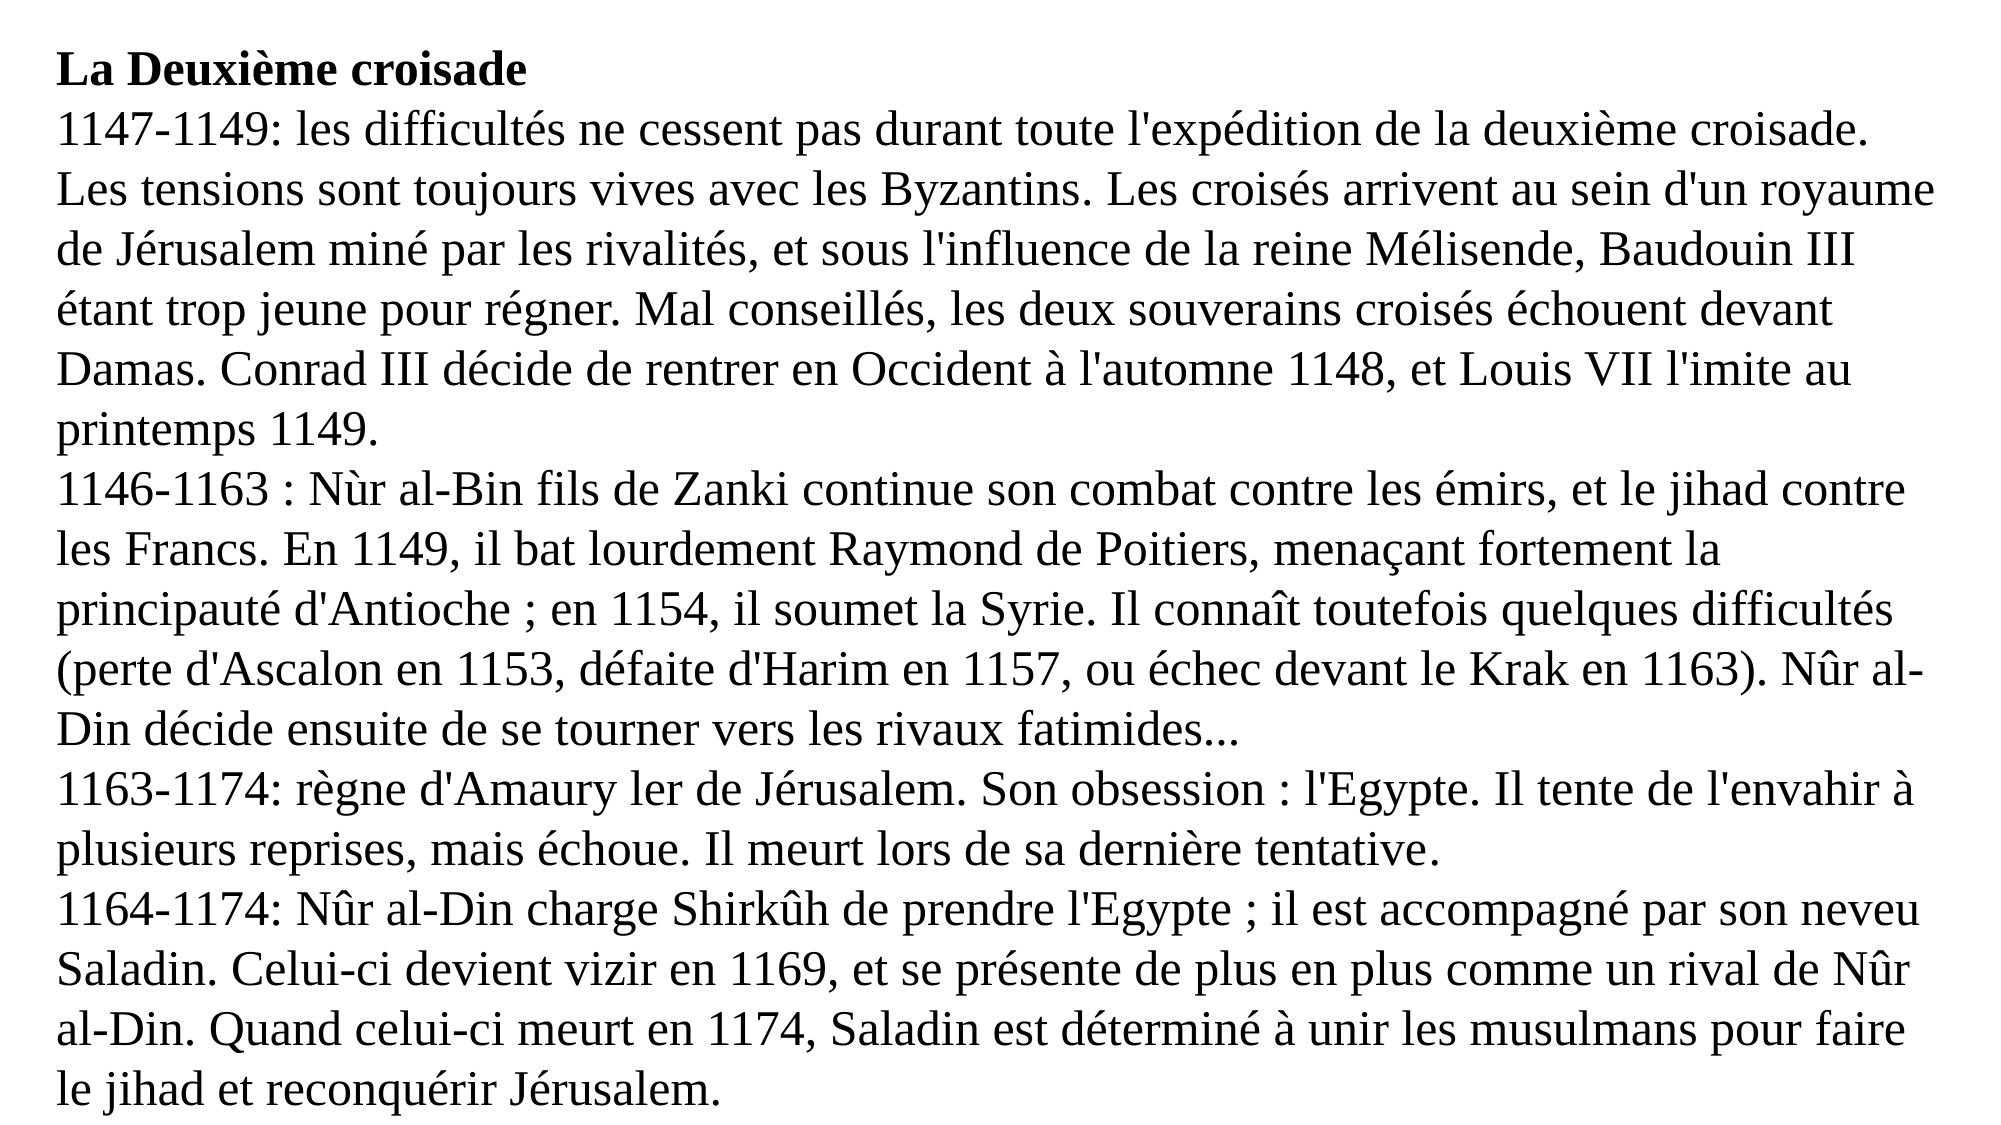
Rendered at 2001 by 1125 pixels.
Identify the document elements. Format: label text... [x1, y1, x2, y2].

text_box La Deuxième croisade 1147-1149: les difficultés ne cessent pas durant toute l'expédition de la deuxième croisade. Les tensions sont toujours vives avec les Byzantins. Les croisés arrivent au sein d'un royaume de Jérusalem miné par les rivalités, et sous l'influence de la reine Mélisende, Baudouin III étant trop jeune pour régner. Mal conseillés, les deux souverains croisés échouent devant Damas. Conrad III décide de rentrer en Occident à l'automne 1148, et Louis VII l'imite au printemps 1149. 1146-1163 : Nùr al-Bin fils de Zanki continue son combat contre les émirs, et le jihad contre les Francs. En 1149, il bat lourdement Raymond de Poitiers, menaçant fortement la principauté d'Antioche ; en 1154, il soumet la Syrie. Il connaît toutefois quelques difficultés (perte d'Ascalon en 1153, défaite d'Harim en 1157, ou échec devant le Krak en 1163). Nûr al-Din décide ensuite de se tourner vers les rivaux fatimides... 1163-1174: règne d'Amaury ler de Jérusalem. Son obsession : l'Egypte. Il tente de l'envahir à plusieurs reprises, mais échoue. Il meurt lors de sa dernière tentative. 1164-1174: Nûr al-Din charge Shirkûh de prendre l'Egypte ; il est accompagné par son neveu Saladin. Celui-ci devient vizir en 1169, et se présente de plus en plus comme un rival de Nûr al-Din. Quand celui-ci meurt en 1174, Saladin est déterminé à unir les musulmans pour faire le jihad et reconquérir Jérusalem. [40, 27, 1959, 1125]
